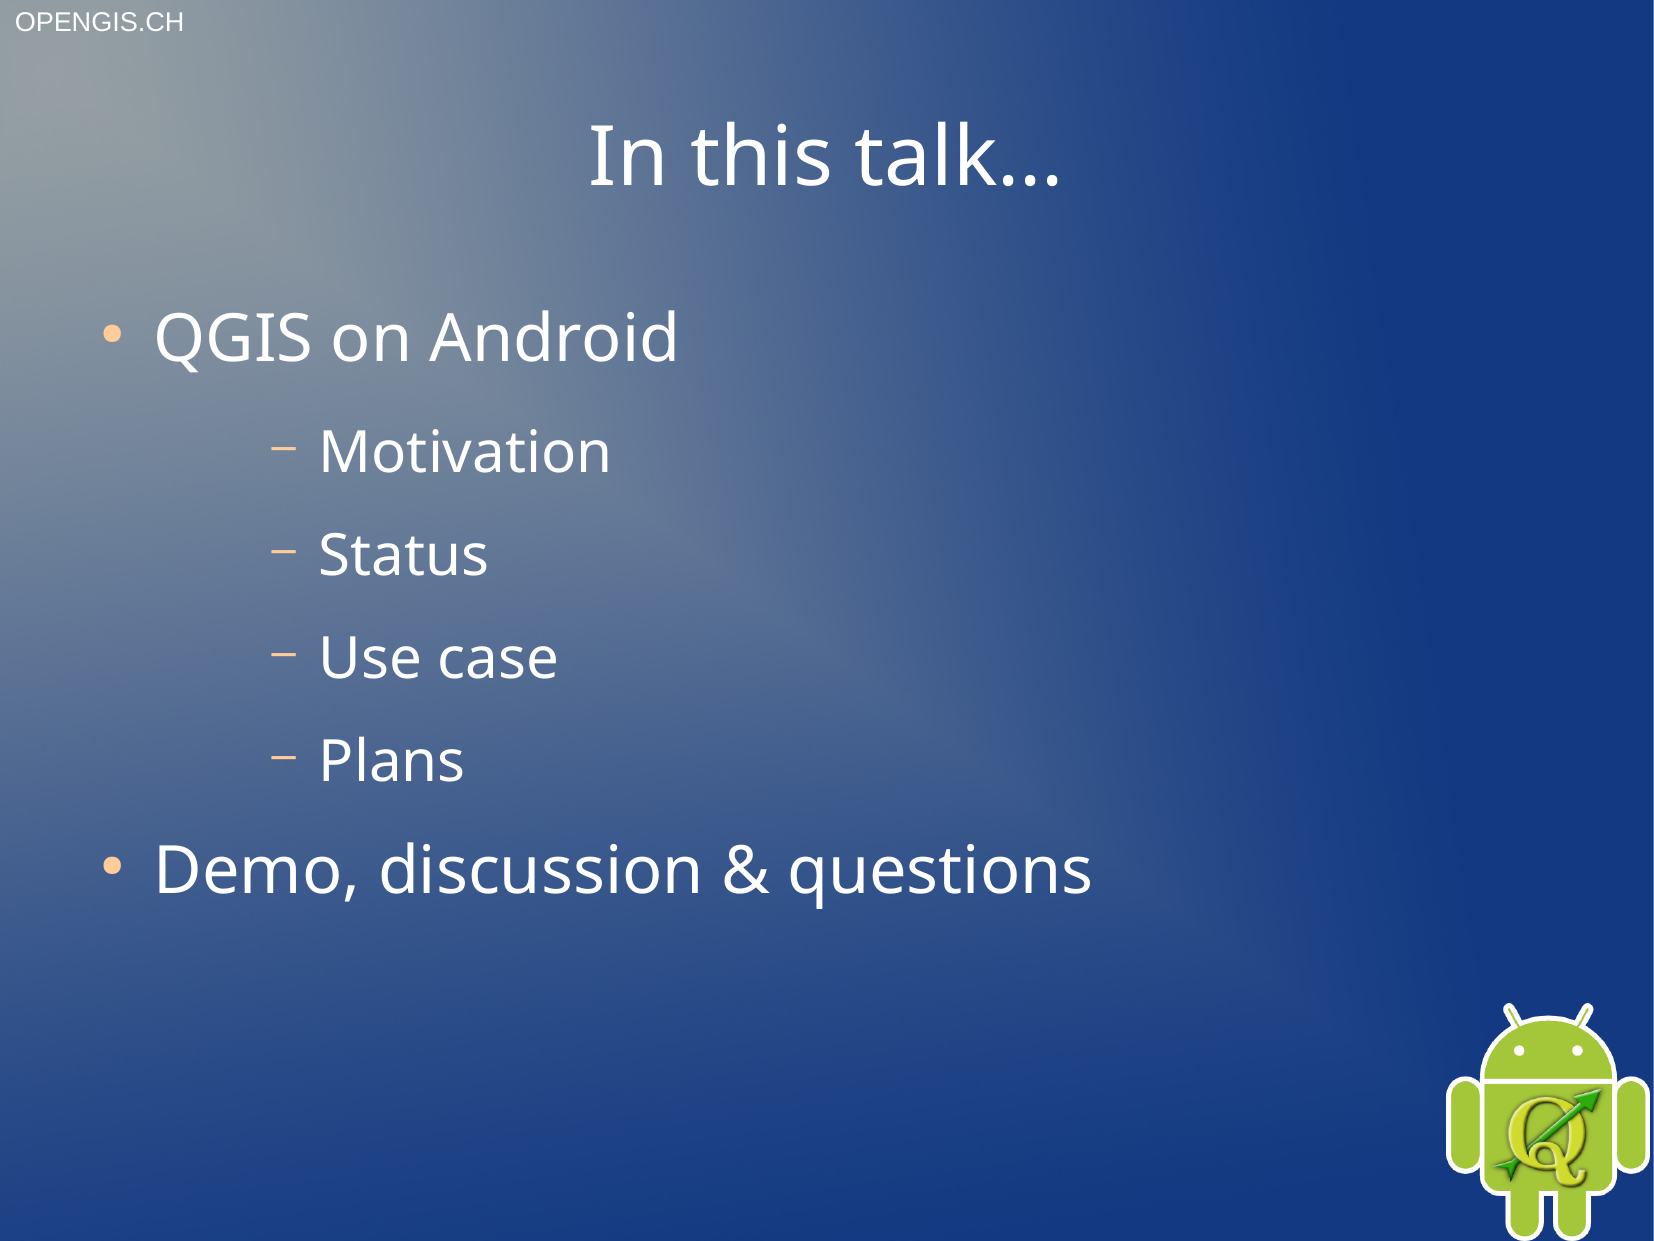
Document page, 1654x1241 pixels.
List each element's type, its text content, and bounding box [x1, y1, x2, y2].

picture [0, 0, 1654, 1241]
title In this talk... [82, 49, 1571, 257]
list QGIS on Android Motivation Status Use case Plans Demo, discussion & questions [82, 290, 1571, 1109]
